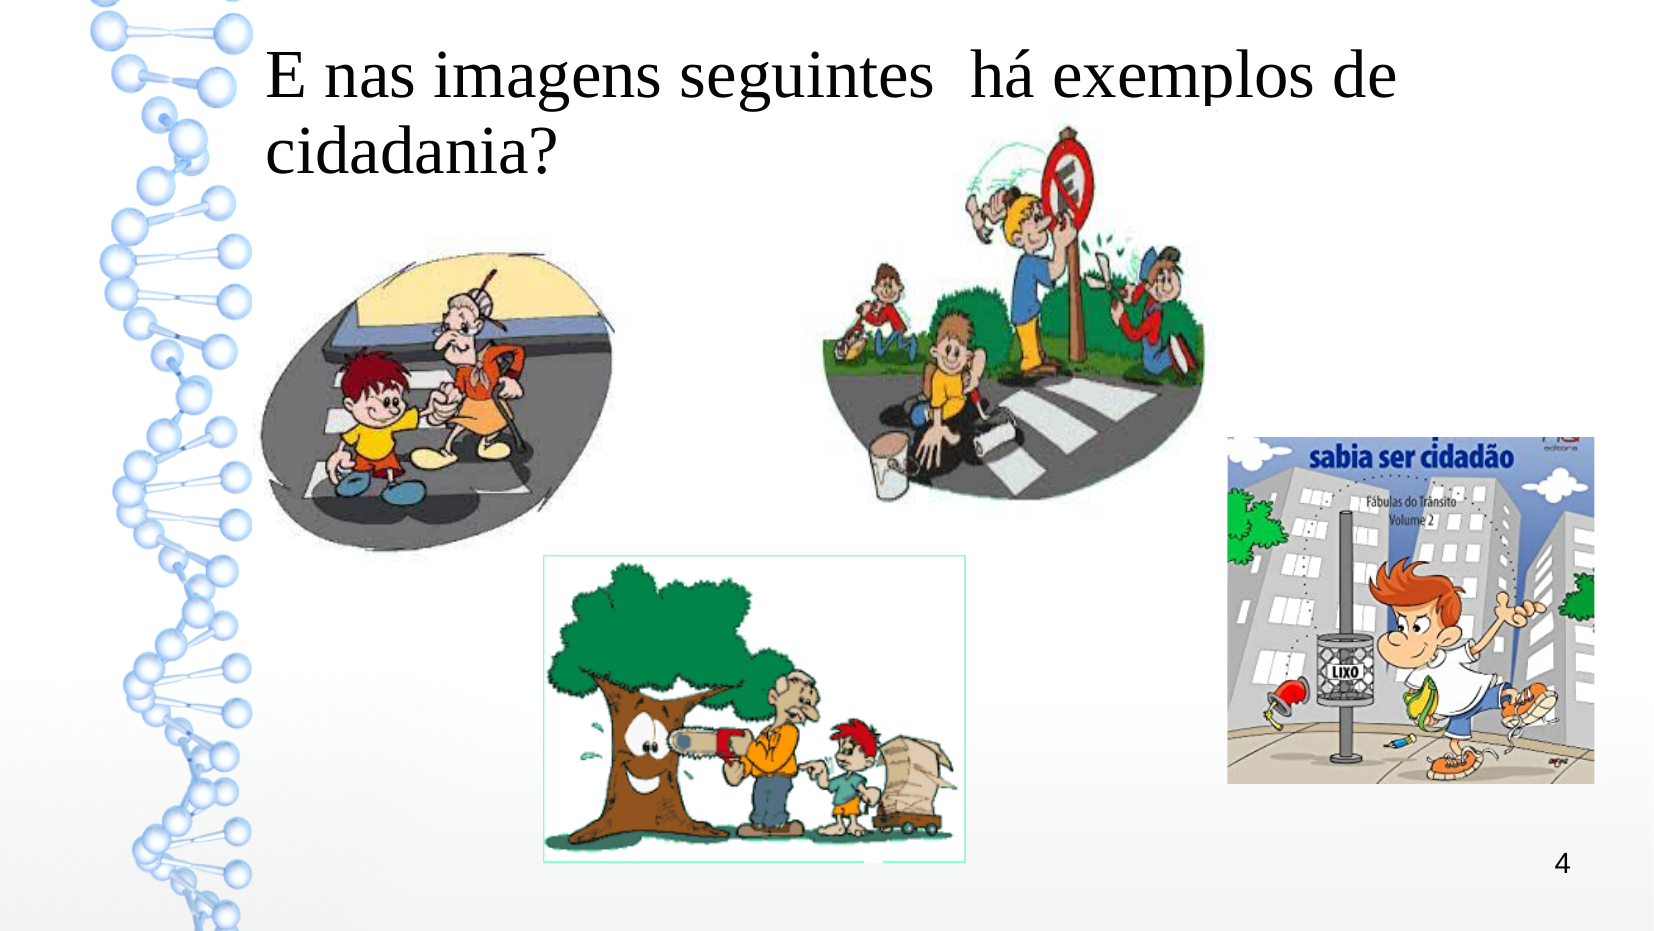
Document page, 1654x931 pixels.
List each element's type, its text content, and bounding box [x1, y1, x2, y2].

title E nas imagens seguintes há exemplos de cidadania? [265, 35, 1595, 189]
picture [0, 0, 1654, 931]
